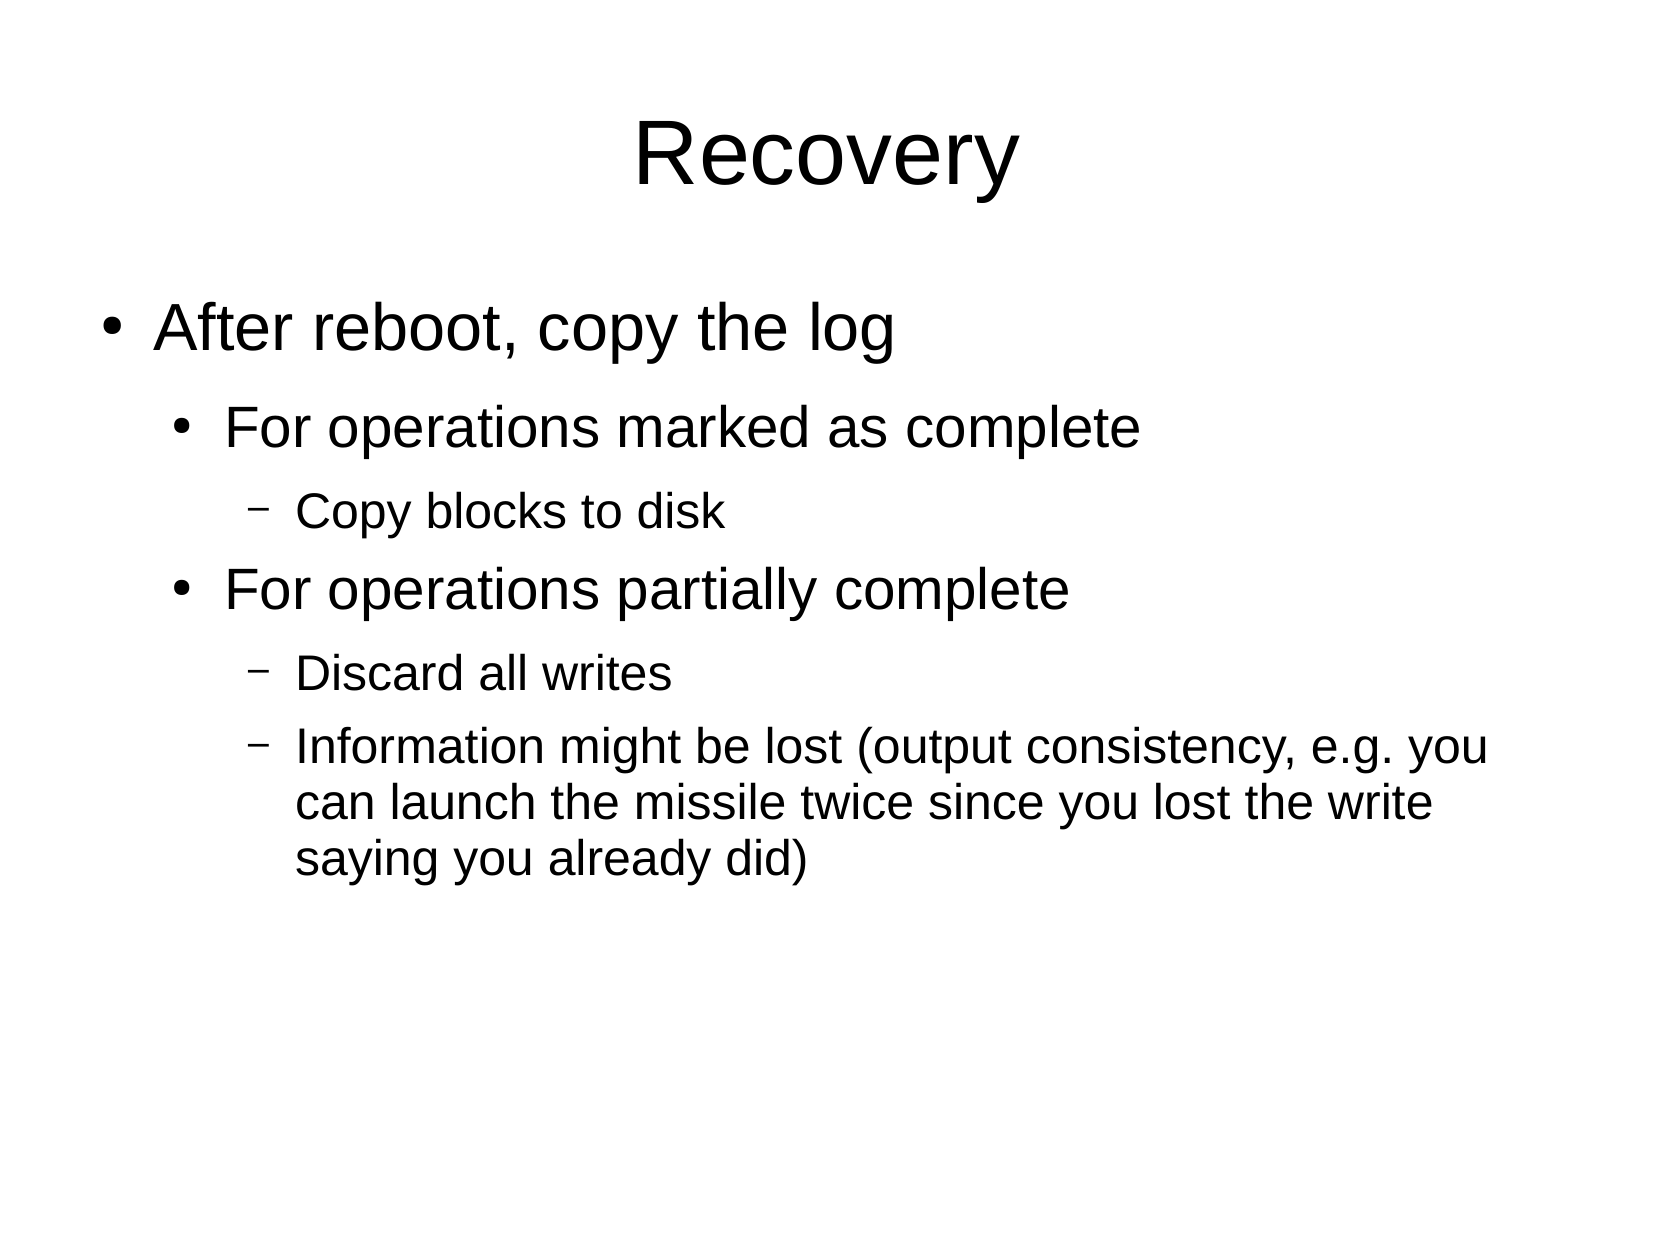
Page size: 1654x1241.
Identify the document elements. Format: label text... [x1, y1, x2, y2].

list After reboot, copy the log For operations marked as complete Copy blocks to disk For operations partially complete Discard all writes Information might be lost (output consistency, e.g. you can launch the missile twice since you lost the write saying you already did) [82, 290, 1571, 1010]
title Recovery [82, 49, 1571, 257]
